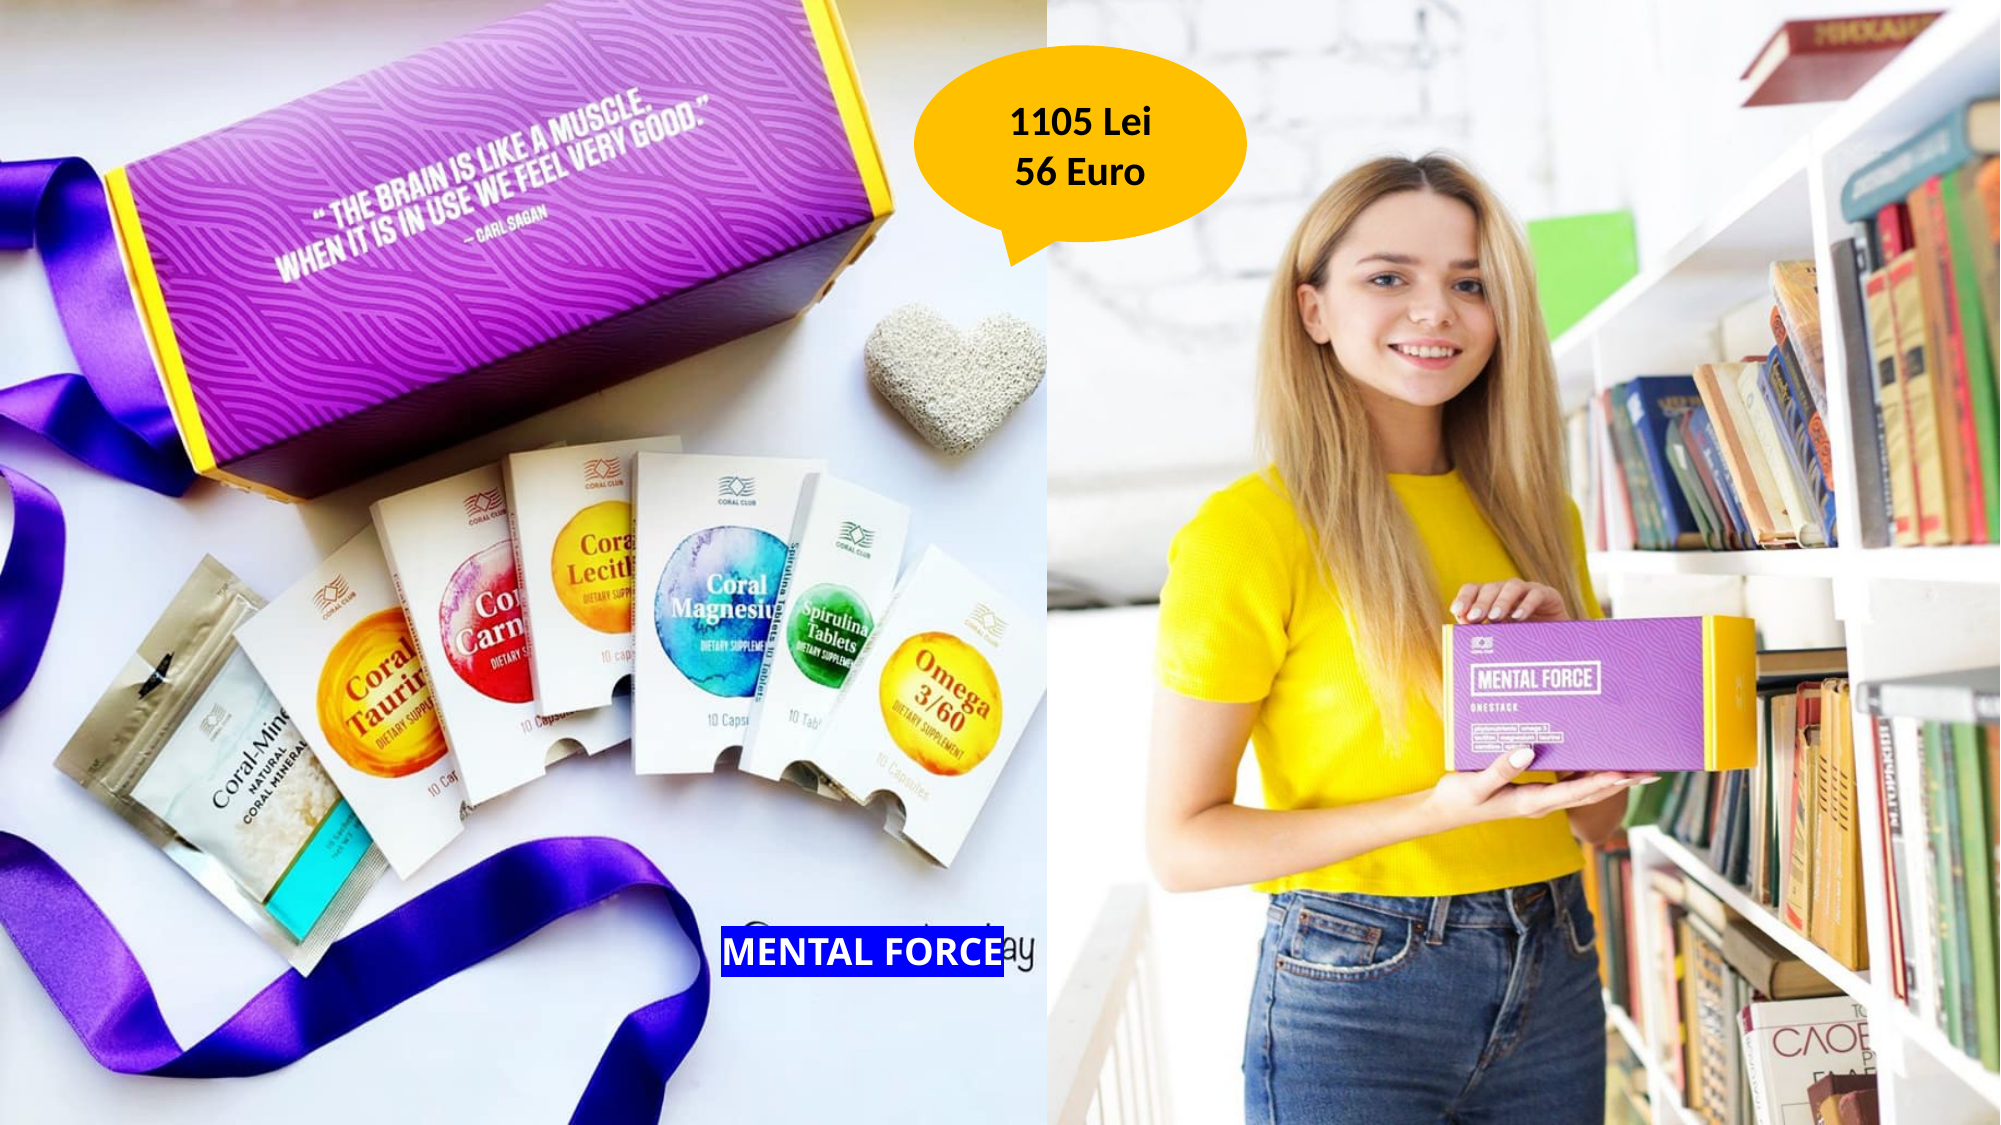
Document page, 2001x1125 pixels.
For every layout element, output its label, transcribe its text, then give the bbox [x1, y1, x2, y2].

text_box 1105 Lei 56 Euro [914, 45, 1247, 267]
picture [0, 0, 2000, 1125]
text_box MENTAL FORCE [705, 920, 1066, 982]
